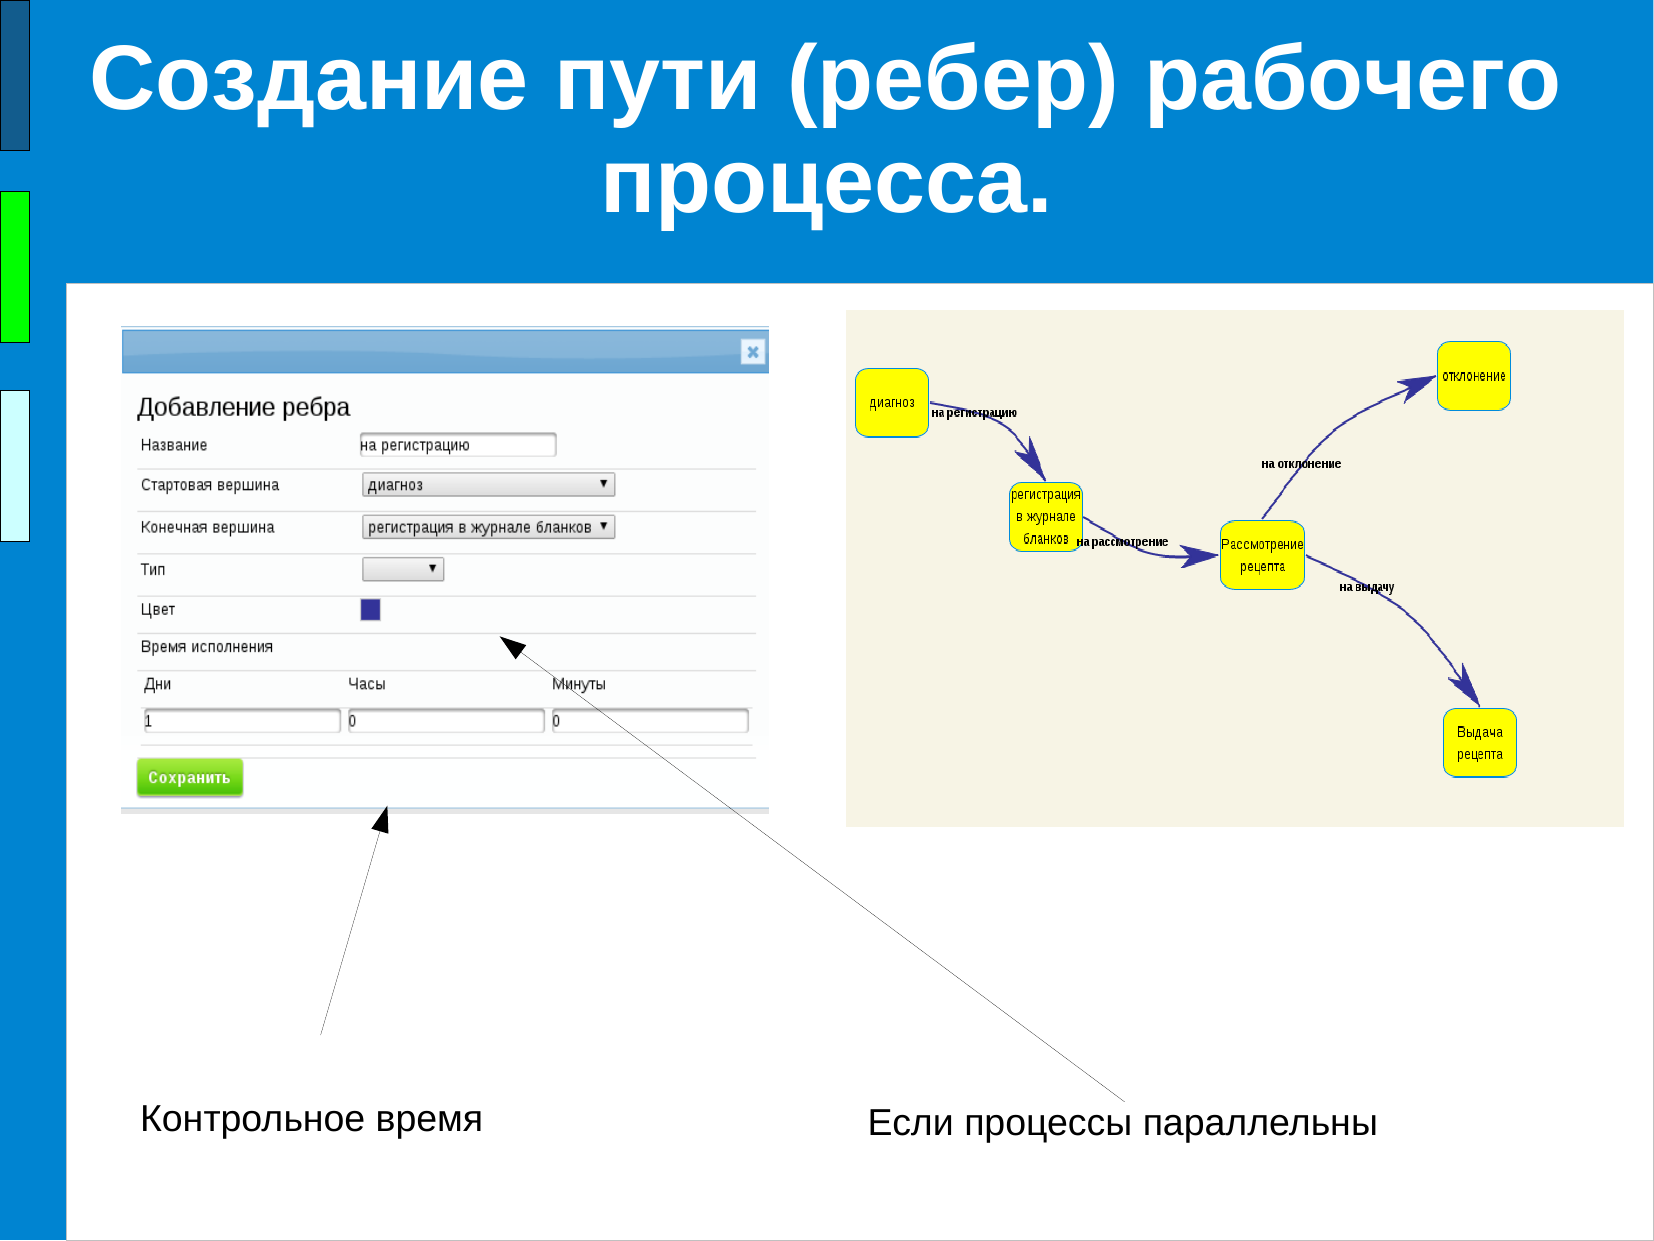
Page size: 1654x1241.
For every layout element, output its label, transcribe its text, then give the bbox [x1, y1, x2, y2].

text_box Контрольное время [125, 1090, 499, 1148]
picture [121, 326, 769, 814]
text_box Если процессы параллельны [852, 1093, 1393, 1151]
picture [846, 310, 1624, 828]
title Создание пути (ребер) рабочего процесса. [82, 26, 1571, 232]
